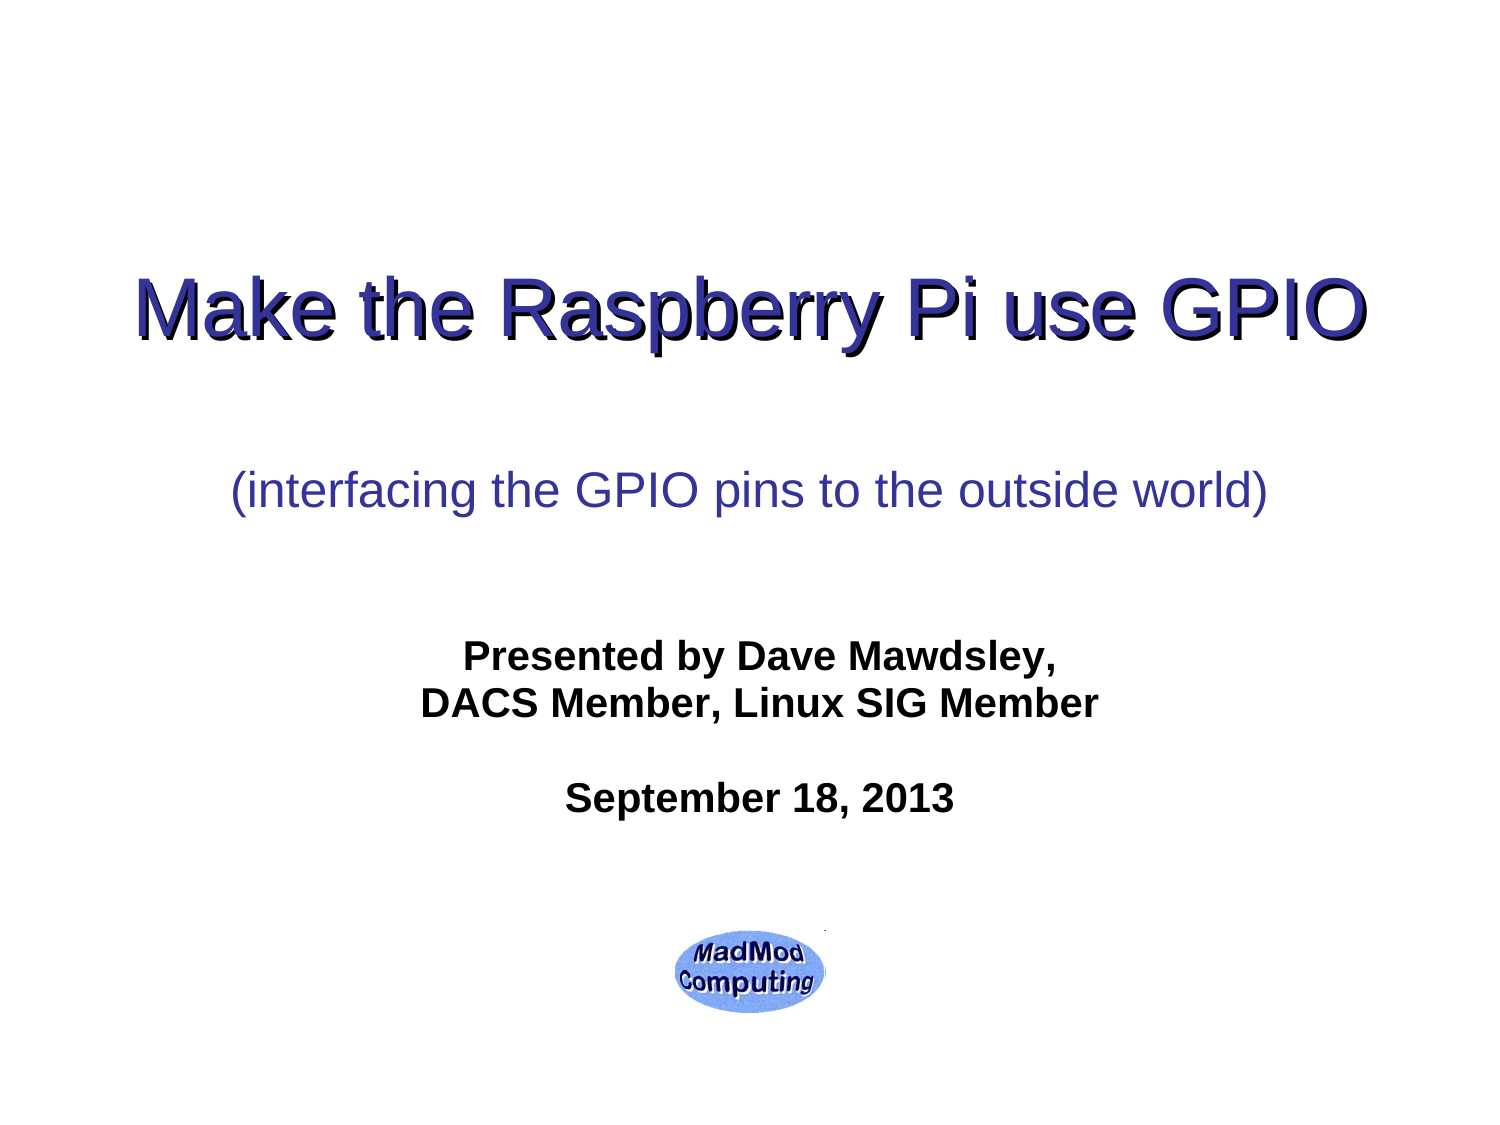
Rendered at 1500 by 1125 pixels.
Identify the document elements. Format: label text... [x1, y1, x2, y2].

title Make the Raspberry Pi use GPIO [37, 224, 1463, 391]
subtitle Presented by Dave Mawdsley, DACS Member, Linux SIG Member September 18, 2013 [47, 632, 1398, 1046]
picture [675, 930, 826, 1013]
text_box (interfacing the GPIO pins to the outside world) [187, 450, 1313, 526]
